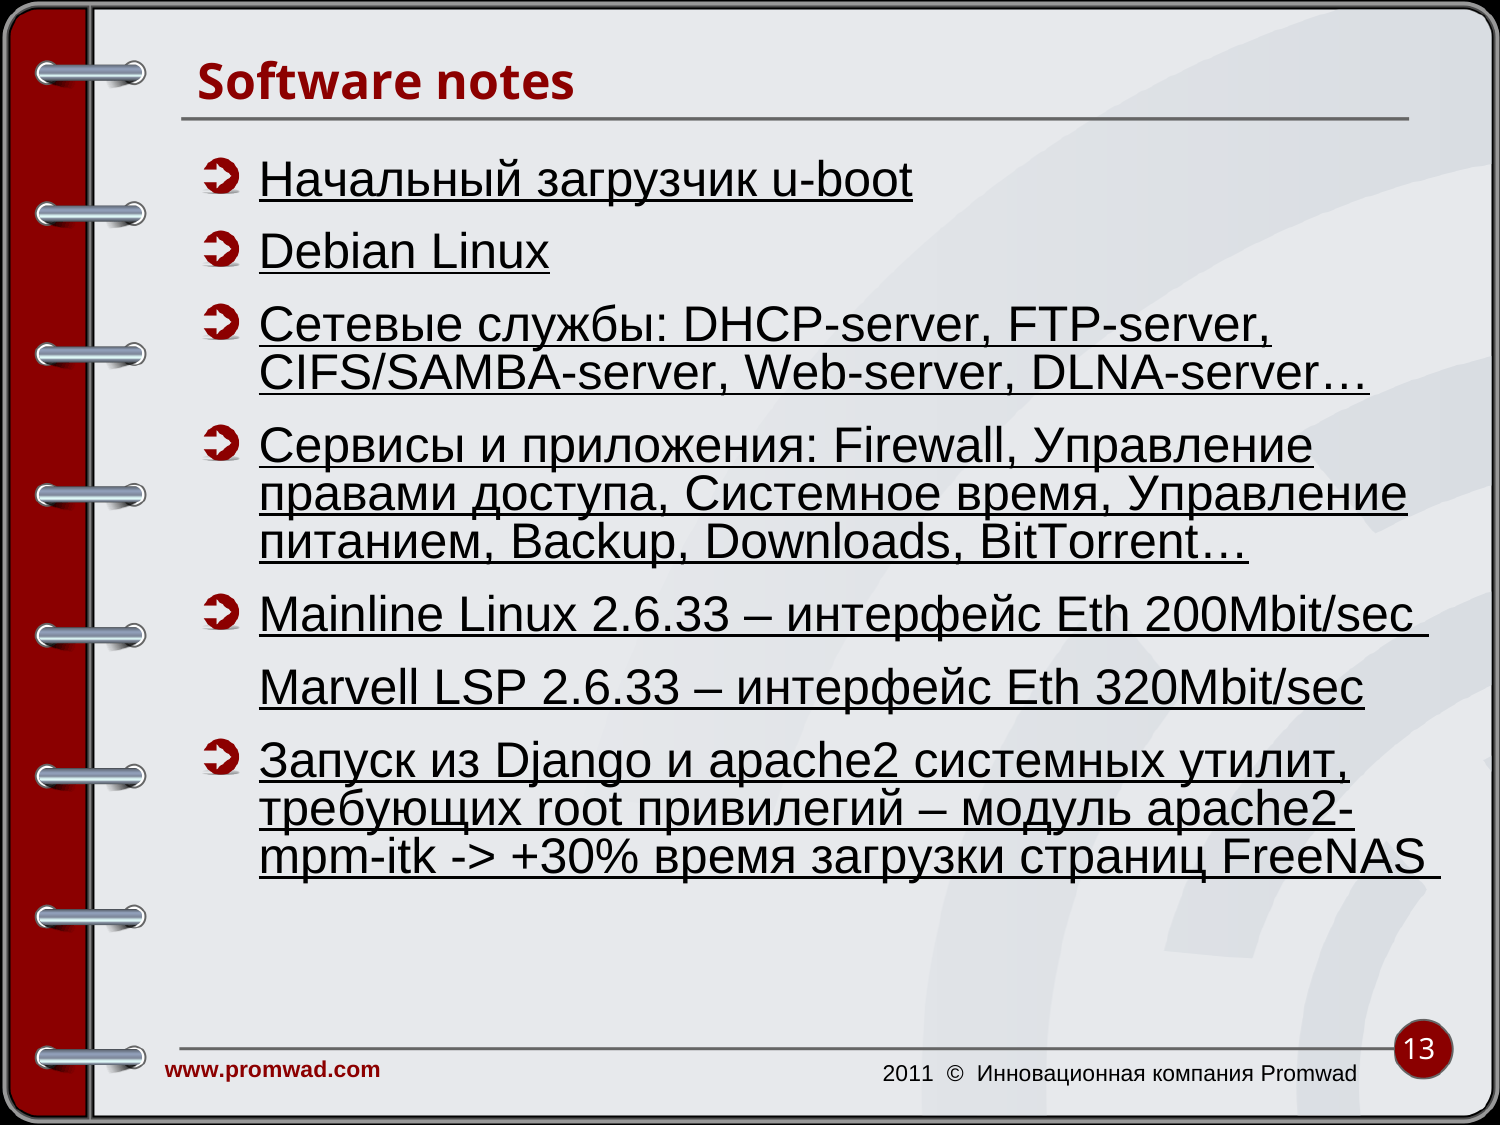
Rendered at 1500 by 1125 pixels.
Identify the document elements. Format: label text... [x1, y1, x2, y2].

text_box Software notes [183, 45, 1400, 114]
text_box www.promwad.com [150, 1046, 405, 1090]
picture [0, 0, 1500, 1125]
text_box <number> [1332, 1023, 1500, 1079]
text_box 2011 © Инновационная компания Promwad [634, 1051, 1373, 1095]
text_box Начальный загрузчик u-boot Debian Linux Сетевые службы: DHCP-server, FTP-server, CIFS/SAMBA-server, Web-server, DLNA-server… Сервисы и приложения: Firewall, Управление правами доступа, Системное время, Управление питанием, Backup, Downloads, BitTorrent… Mainline Linux 2.6.33 – интерфейс Eth 200Mbit/sec Marvell LSP 2.6.33 – интерфейс Eth 320Mbit/sec Запуск из Django и apache2 системных утилит, требующих root привилегий – модуль apache2-mpm-itk -> +30% время загрузки страниц FreeNAS [187, 149, 1463, 1013]
